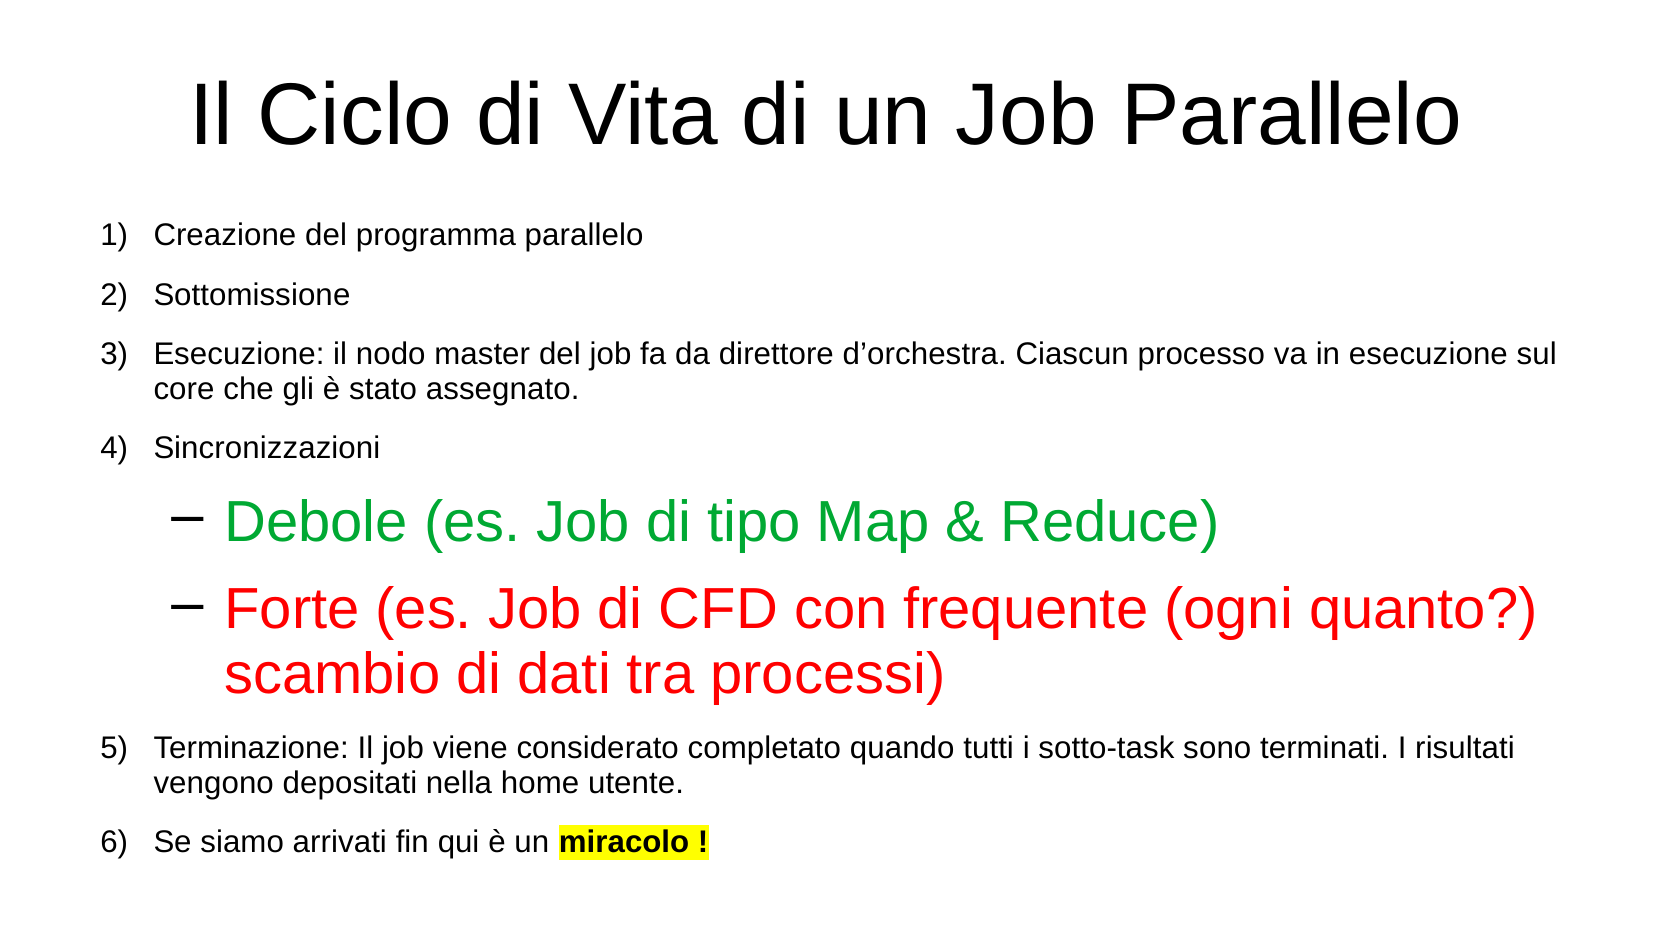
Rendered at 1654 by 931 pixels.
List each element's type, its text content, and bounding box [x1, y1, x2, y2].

title Il Ciclo di Vita di un Job Parallelo [82, 36, 1571, 192]
list Creazione del programma parallelo Sottomissione Esecuzione: il nodo master del job fa da direttore d’orchestra. Ciascun processo va in esecuzione sul core che gli è stato assegnato. Sincronizzazioni Debole (es. Job di tipo Map & Reduce) Forte (es. Job di CFD con frequente (ogni quanto?) scambio di dati tra processi) Terminazione: Il job viene considerato completato quando tutti i sotto-task sono terminati. I risultati vengono depositati nella home utente. Se siamo arrivati fin qui è un miracolo ! [82, 217, 1571, 863]
